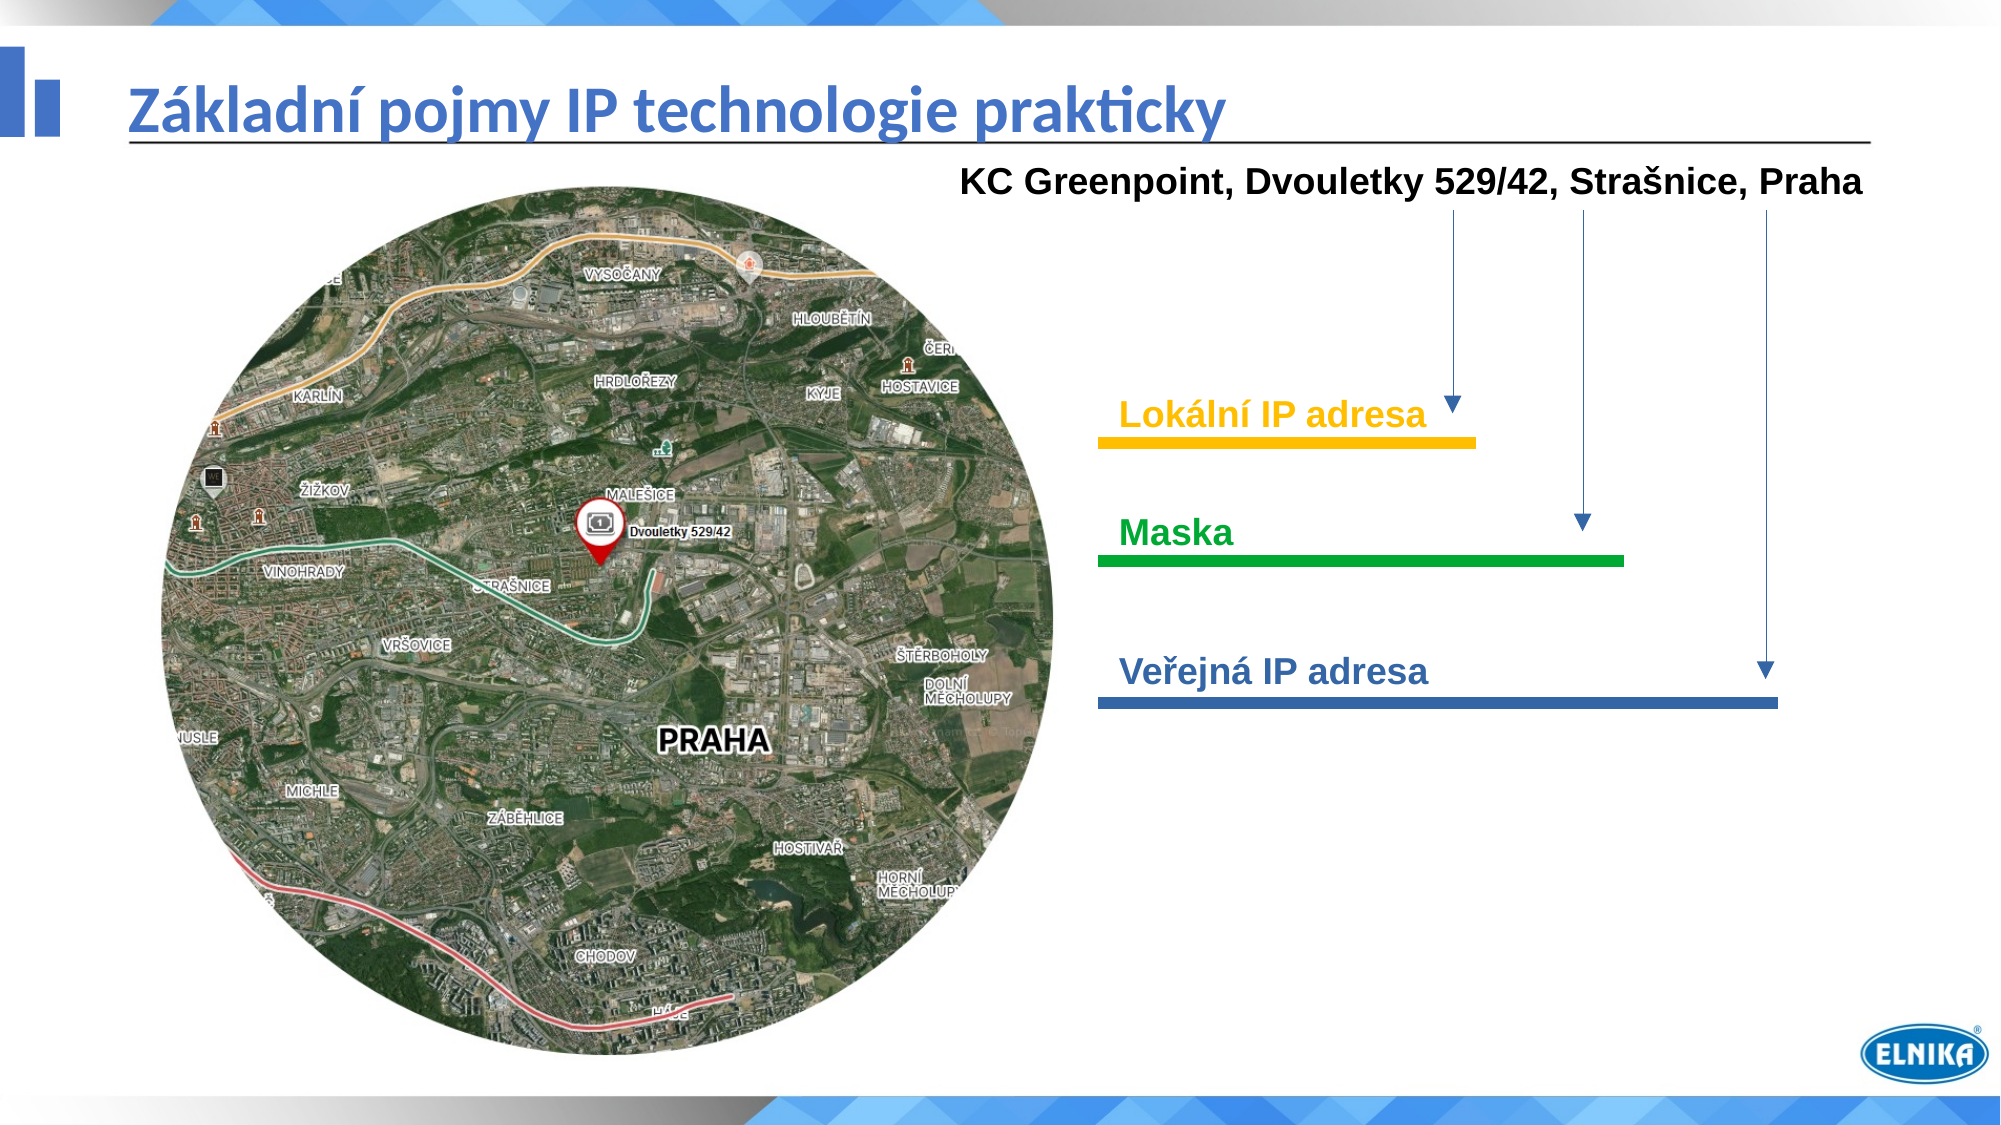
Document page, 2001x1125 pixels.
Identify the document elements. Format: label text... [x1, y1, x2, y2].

text_box Lokální IP adresa [1104, 386, 1459, 486]
text_box Základní pojmy IP technologie prakticky [78, 58, 1270, 154]
text_box Veřejná IP adresa [1104, 643, 1577, 701]
picture [0, 0, 2001, 1125]
text_box Maska [1104, 504, 1459, 555]
text_box KC Greenpoint, Dvouletky 529/42, Strašnice, Praha [944, 153, 1920, 253]
